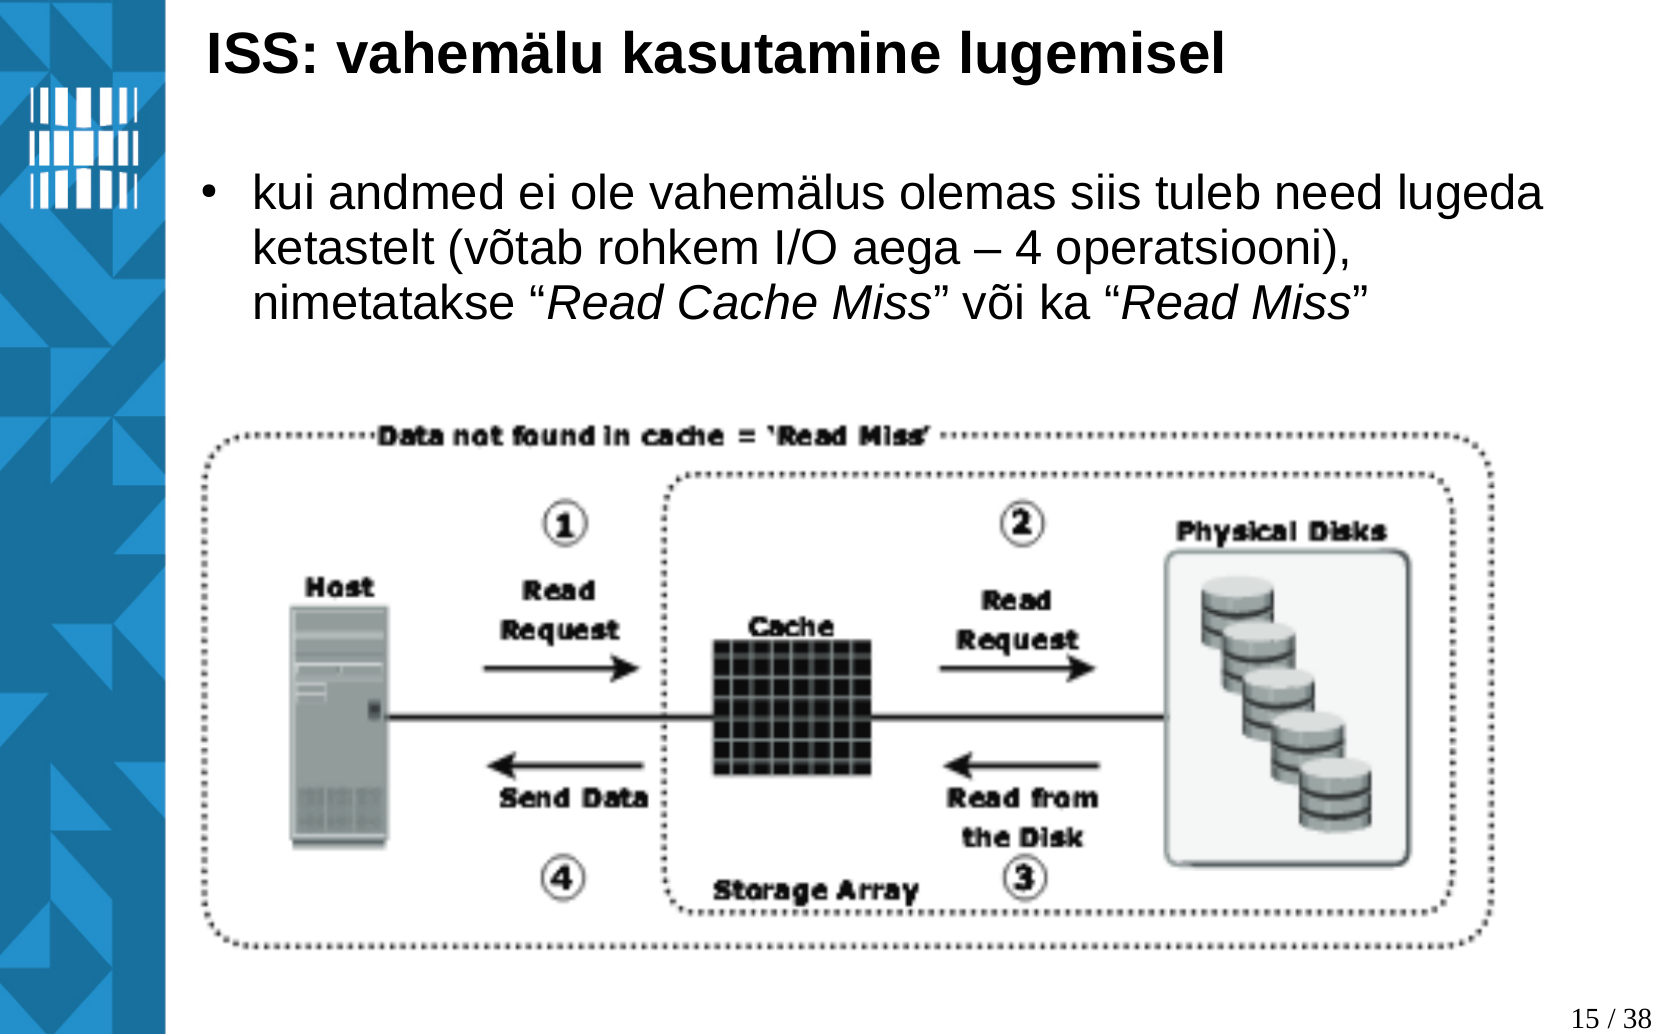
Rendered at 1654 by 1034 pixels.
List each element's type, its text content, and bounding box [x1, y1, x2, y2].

list kui andmed ei ole vahemälus olemas siis tuleb need lugeda ketastelt (võtab rohkem I/O aega – 4 operatsiooni), nimetatakse “Read Cache Miss” või ka “Read Miss” [183, 165, 1619, 331]
title ISS: vahemälu kasutamine lugemisel [206, 11, 1548, 95]
picture [183, 412, 1506, 969]
